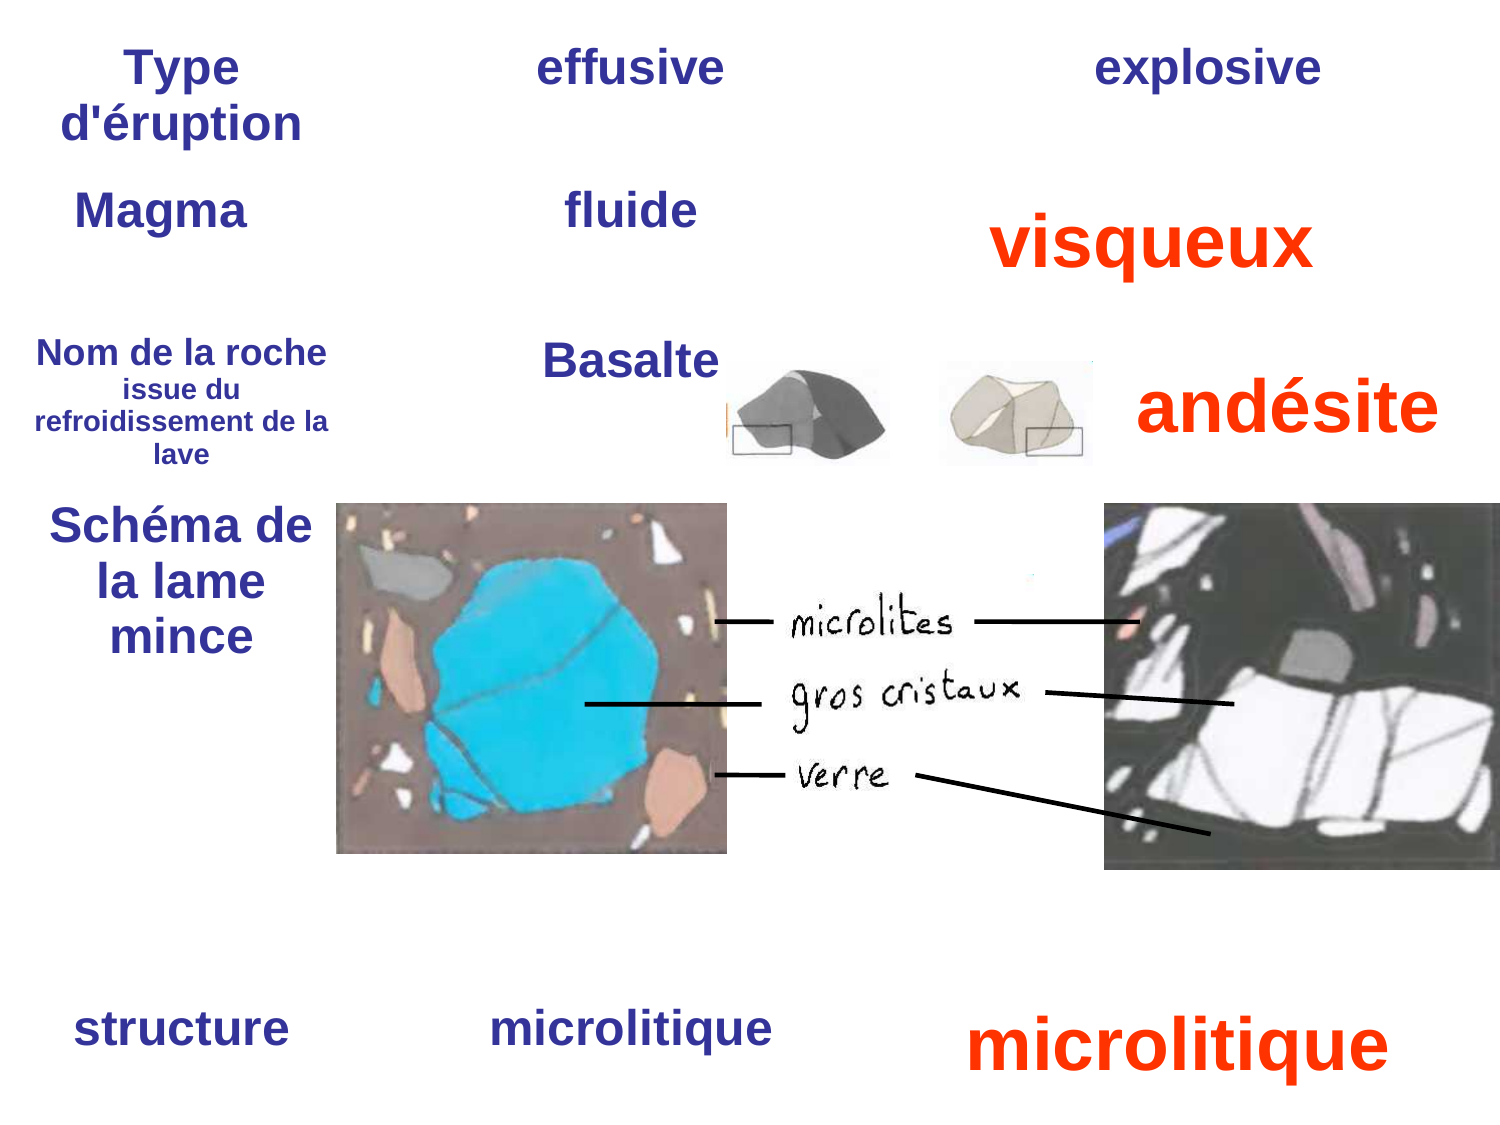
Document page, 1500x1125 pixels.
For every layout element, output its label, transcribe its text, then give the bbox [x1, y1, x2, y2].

table_cell [917, 487, 1500, 619]
table_cell microlitique [346, 990, 917, 1125]
table_cell [917, 171, 1500, 321]
table_cell Schéma de la lame mince [18, 487, 346, 990]
picture [939, 361, 1093, 466]
table_cell [917, 802, 1500, 990]
picture [726, 361, 890, 466]
table_cell [1034, 625, 1104, 810]
table_header Type d'éruption [18, 29, 346, 171]
table_cell [917, 321, 1500, 487]
table_cell Nom de la roche issue du refroidissement de la lave [18, 321, 346, 487]
table_header effusive [346, 29, 917, 171]
table_header explosive [917, 29, 1500, 171]
table_cell [917, 990, 1500, 1125]
text_box microlitique [950, 987, 1430, 1094]
table_cell [346, 487, 917, 772]
picture [1104, 503, 1500, 870]
table_cell [346, 778, 917, 990]
text_box visqueux [974, 184, 1453, 291]
text_box andésite [1121, 349, 1500, 456]
table_cell structure [18, 990, 346, 1125]
picture [785, 574, 1034, 813]
table_cell Magma [18, 171, 346, 321]
picture [336, 503, 727, 854]
table_cell Basalte [346, 321, 917, 487]
table_cell fluide [346, 171, 917, 321]
